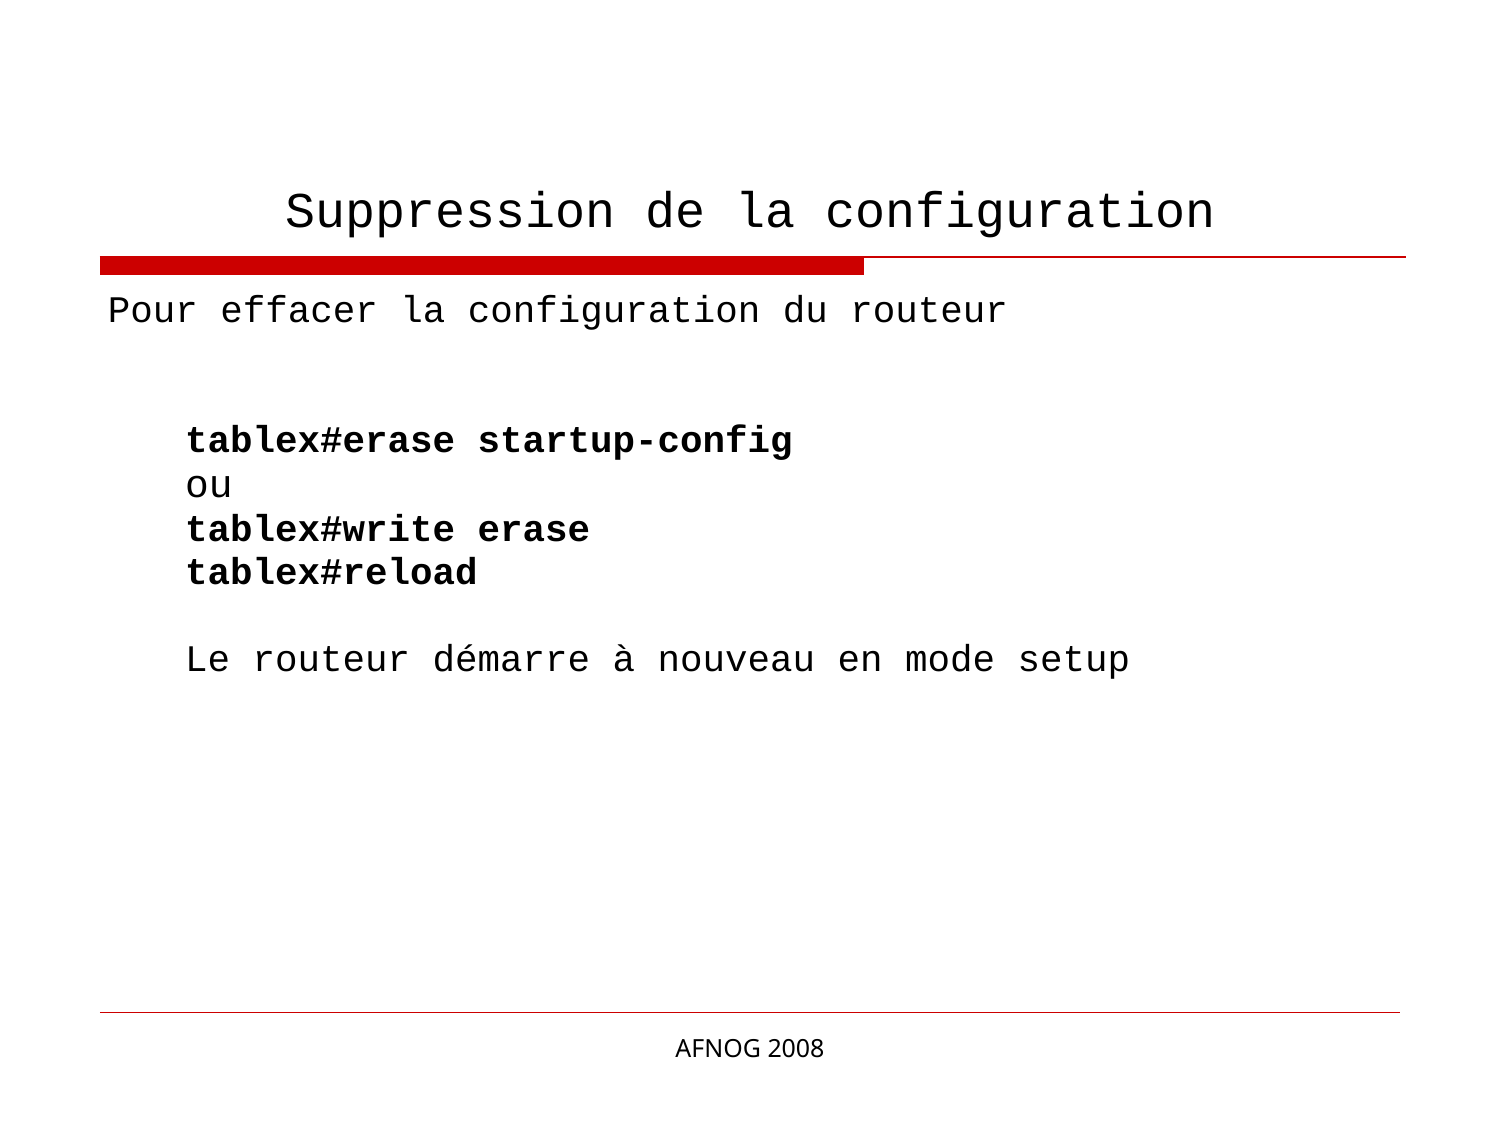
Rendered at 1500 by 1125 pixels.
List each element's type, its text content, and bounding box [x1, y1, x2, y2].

list Pour effacer la configuration du routeur tablex#erase startup-config ou tablex#write erase tablex#reload Le routeur démarre à nouveau en mode setup [92, 287, 1406, 988]
text_box AFNOG 2008 [512, 1024, 988, 1103]
title Suppression de la configuration [94, 49, 1407, 250]
